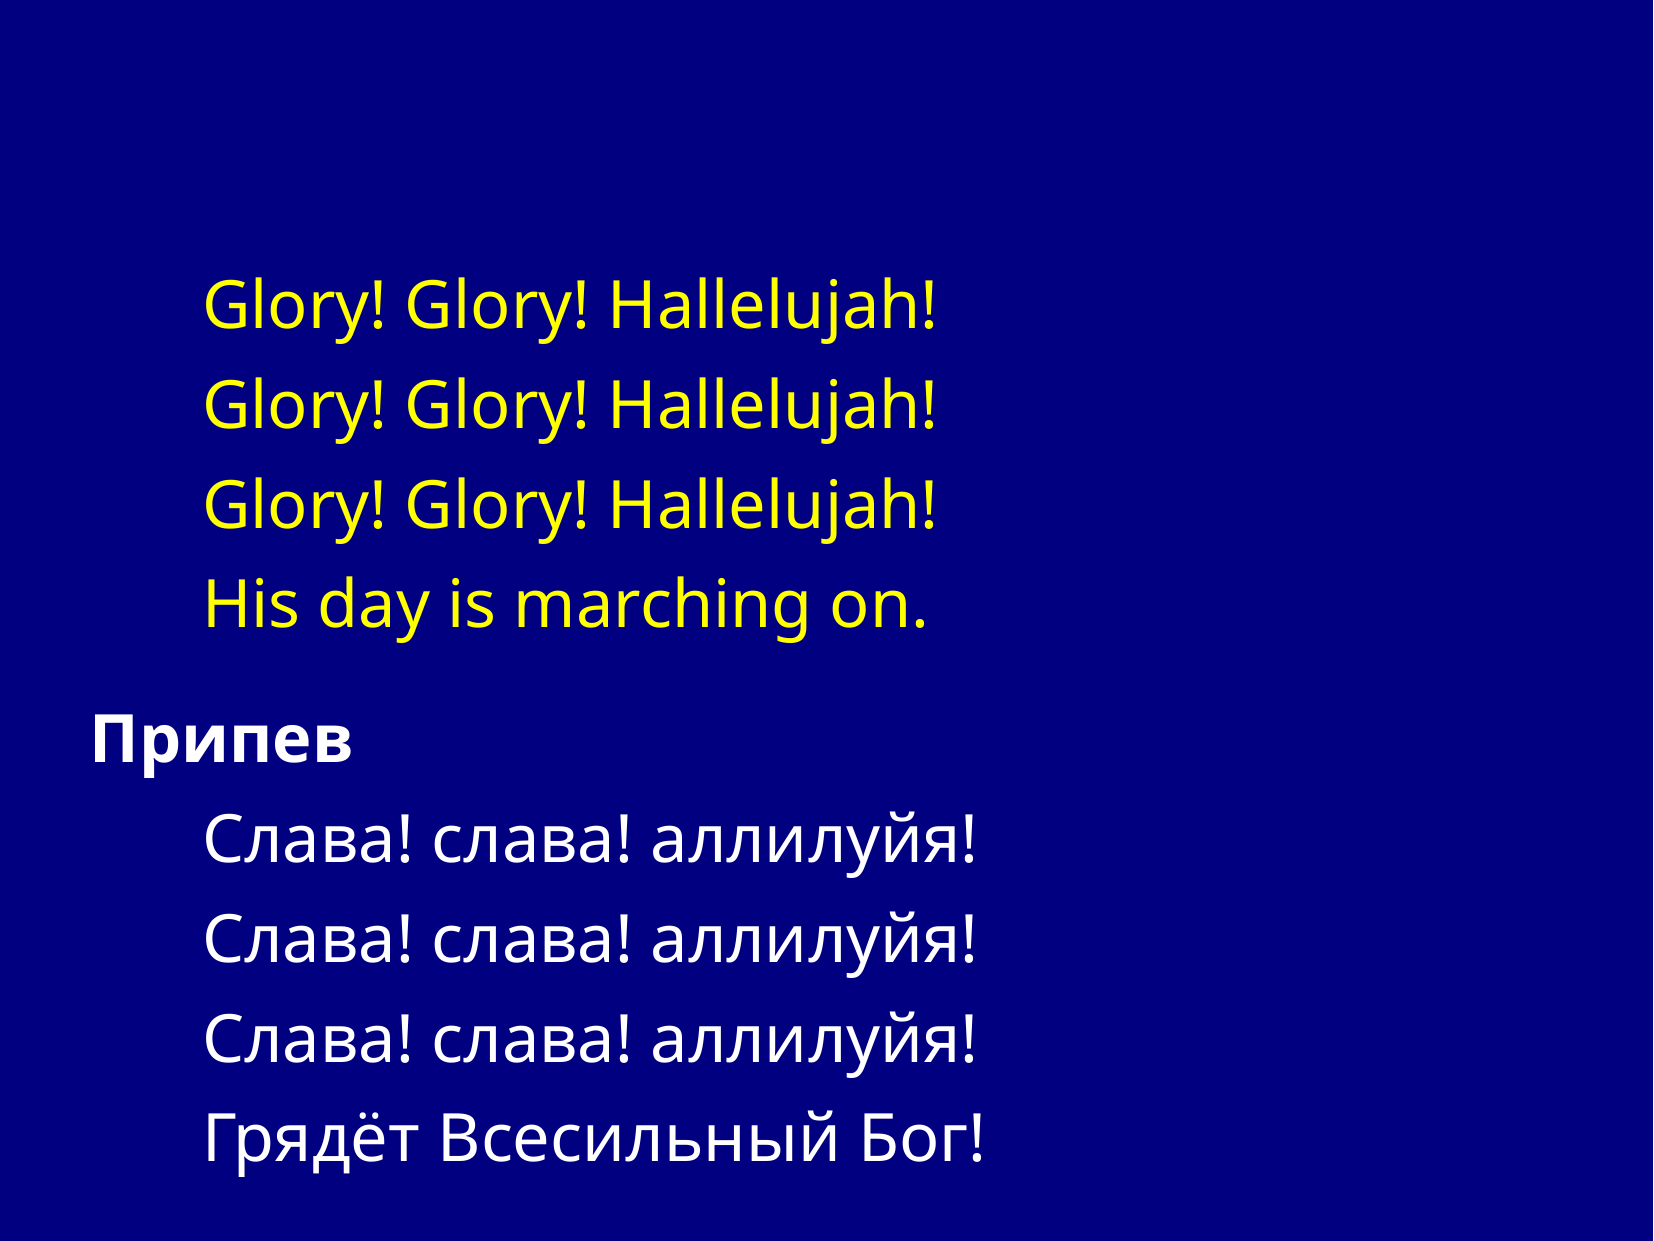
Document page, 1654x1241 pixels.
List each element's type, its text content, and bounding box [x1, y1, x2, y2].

text_box Припев Слава! слава! аллилуйя! Слава! слава! аллилуйя! Слава! слава! аллилуйя! Грядёт Всесильный Бог! [75, 675, 1576, 1163]
text_box Glory! Glory! Hallelujah! Glory! Glory! Hallelujah! Glory! Glory! Hallelujah! His day is marching on. [75, 150, 1576, 638]
